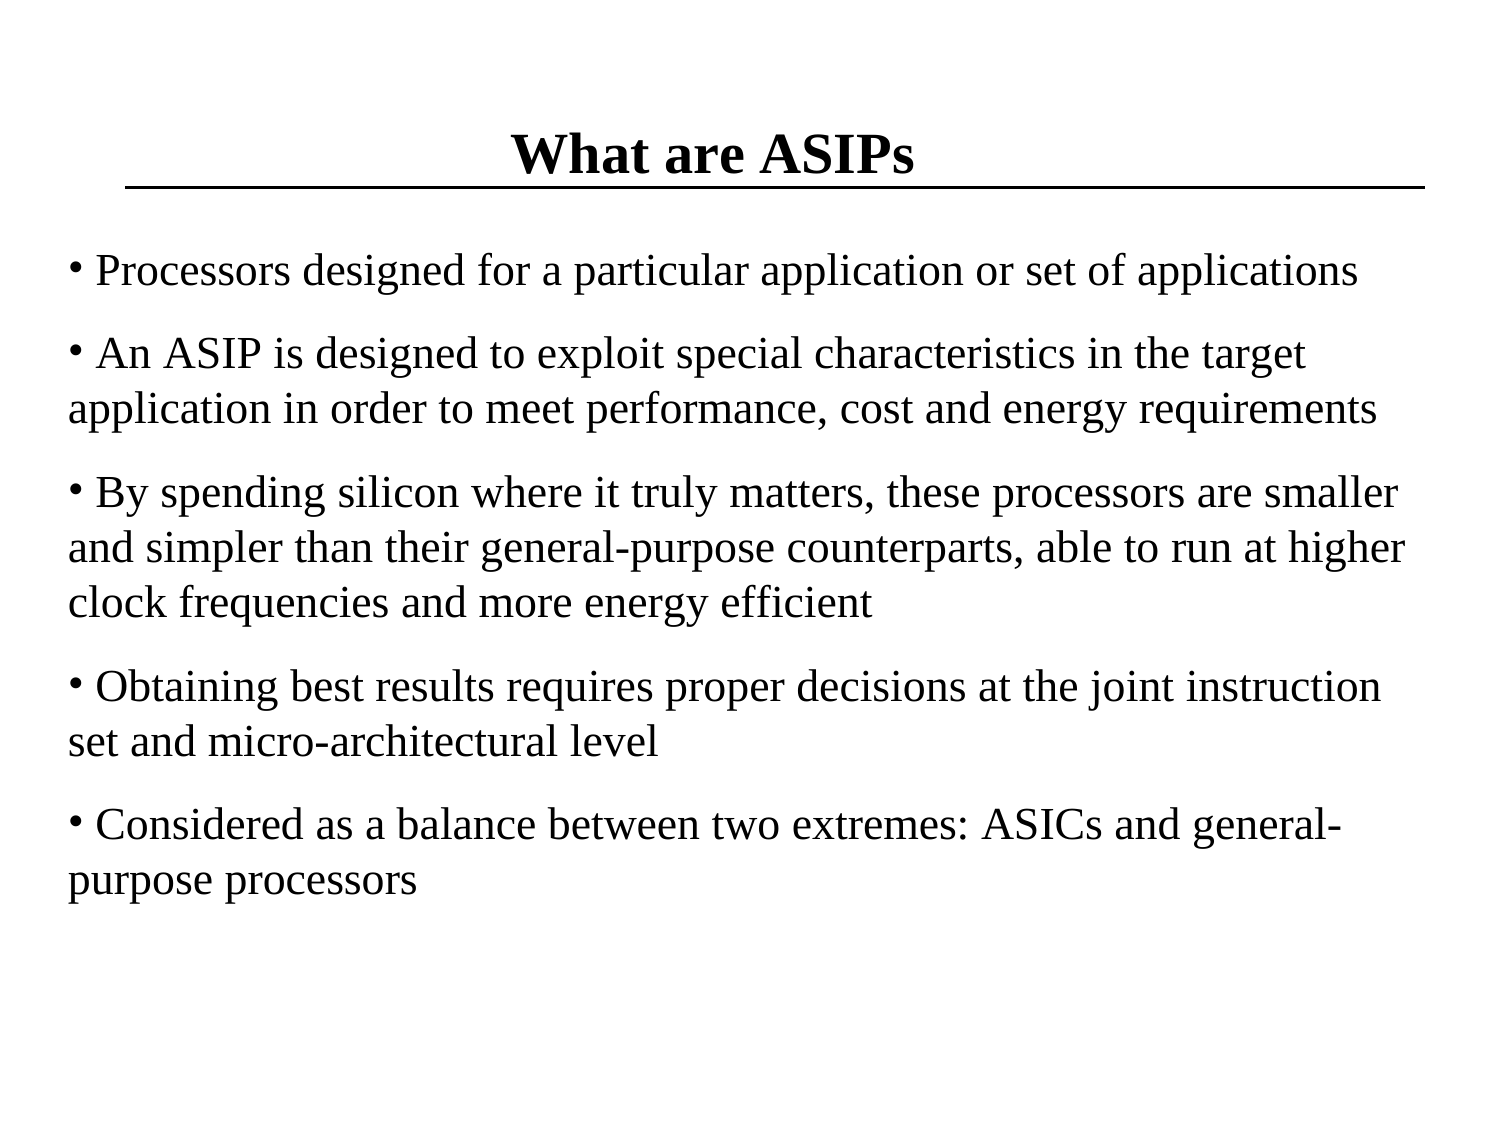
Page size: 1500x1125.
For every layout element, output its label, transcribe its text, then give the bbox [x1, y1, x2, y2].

text_box Processors designed for a particular application or set of applications An ASIP is designed to exploit special characteristics in the target application in order to meet performance, cost and energy requirements By spending silicon where it truly matters, these processors are smaller and simpler than their general-purpose counterparts, able to run at higher clock frequencies and more energy efficient Obtaining best results requires proper decisions at the joint instruction set and micro-architectural level Considered as a balance between two extremes: ASICs and general-purpose processors [53, 231, 1450, 912]
text_box What are ASIPs [99, 99, 1326, 201]
